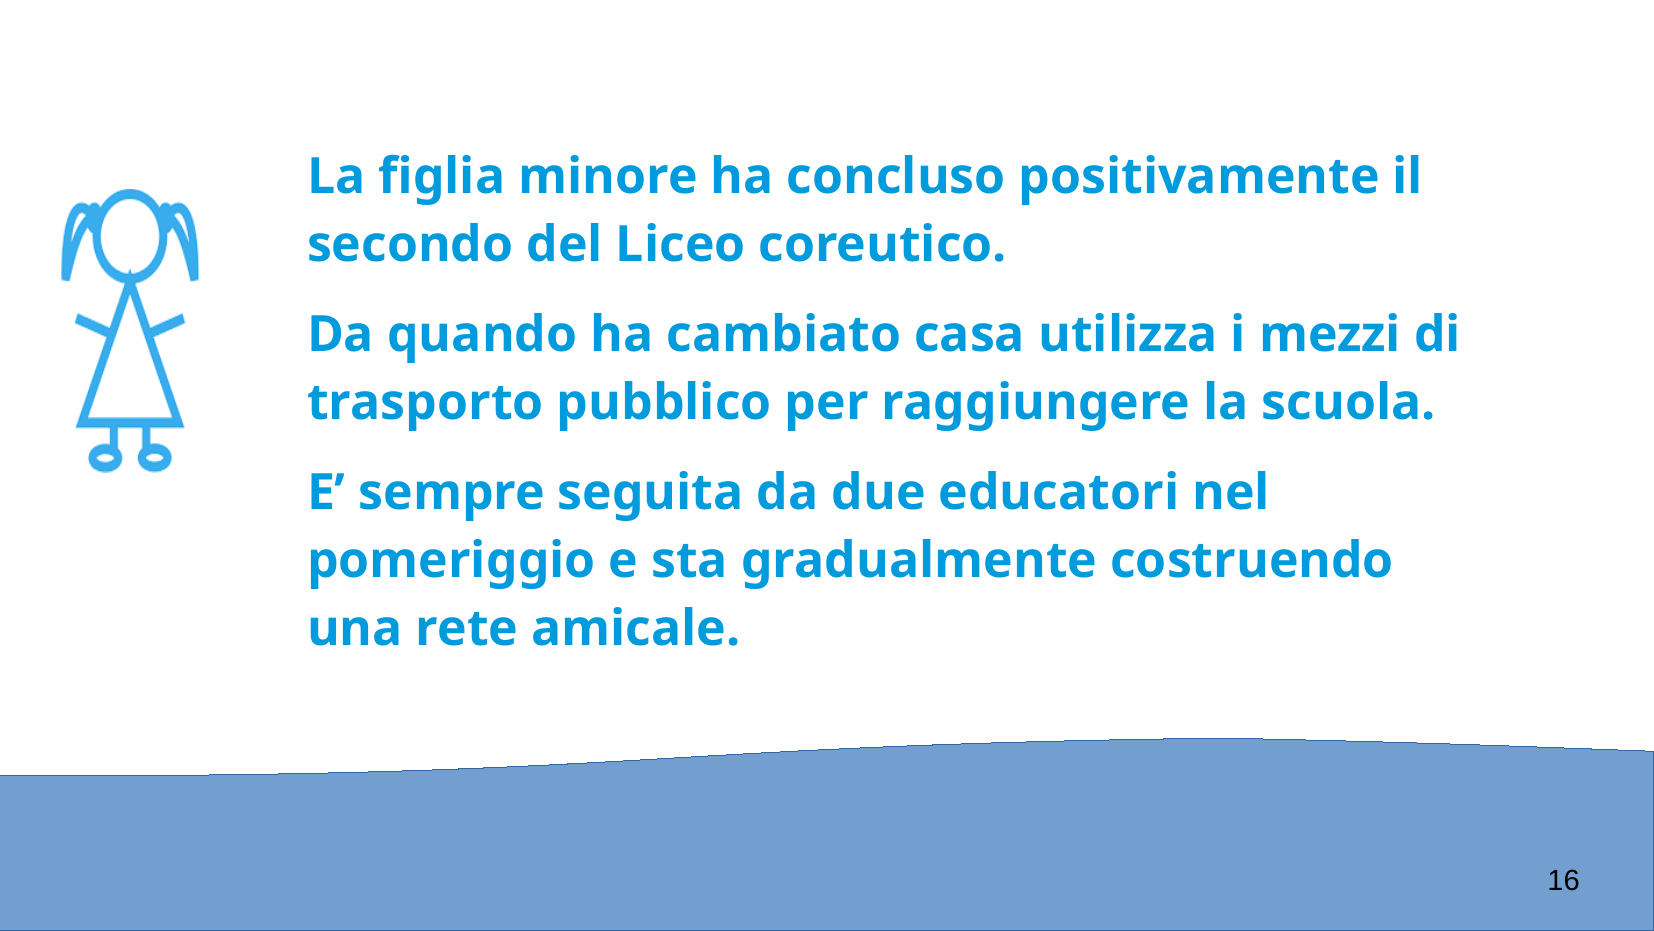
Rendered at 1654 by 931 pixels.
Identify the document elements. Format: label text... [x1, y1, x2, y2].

picture [59, 189, 237, 473]
list La figlia minore ha concluso positivamente il secondo del Liceo coreutico. Da quando ha cambiato casa utilizza i mezzi di trasporto pubblico per raggiungere la scuola. E’ sempre seguita da due educatori nel pomeriggio e sta gradualmente costruendo una rete amicale. [236, 139, 1477, 680]
